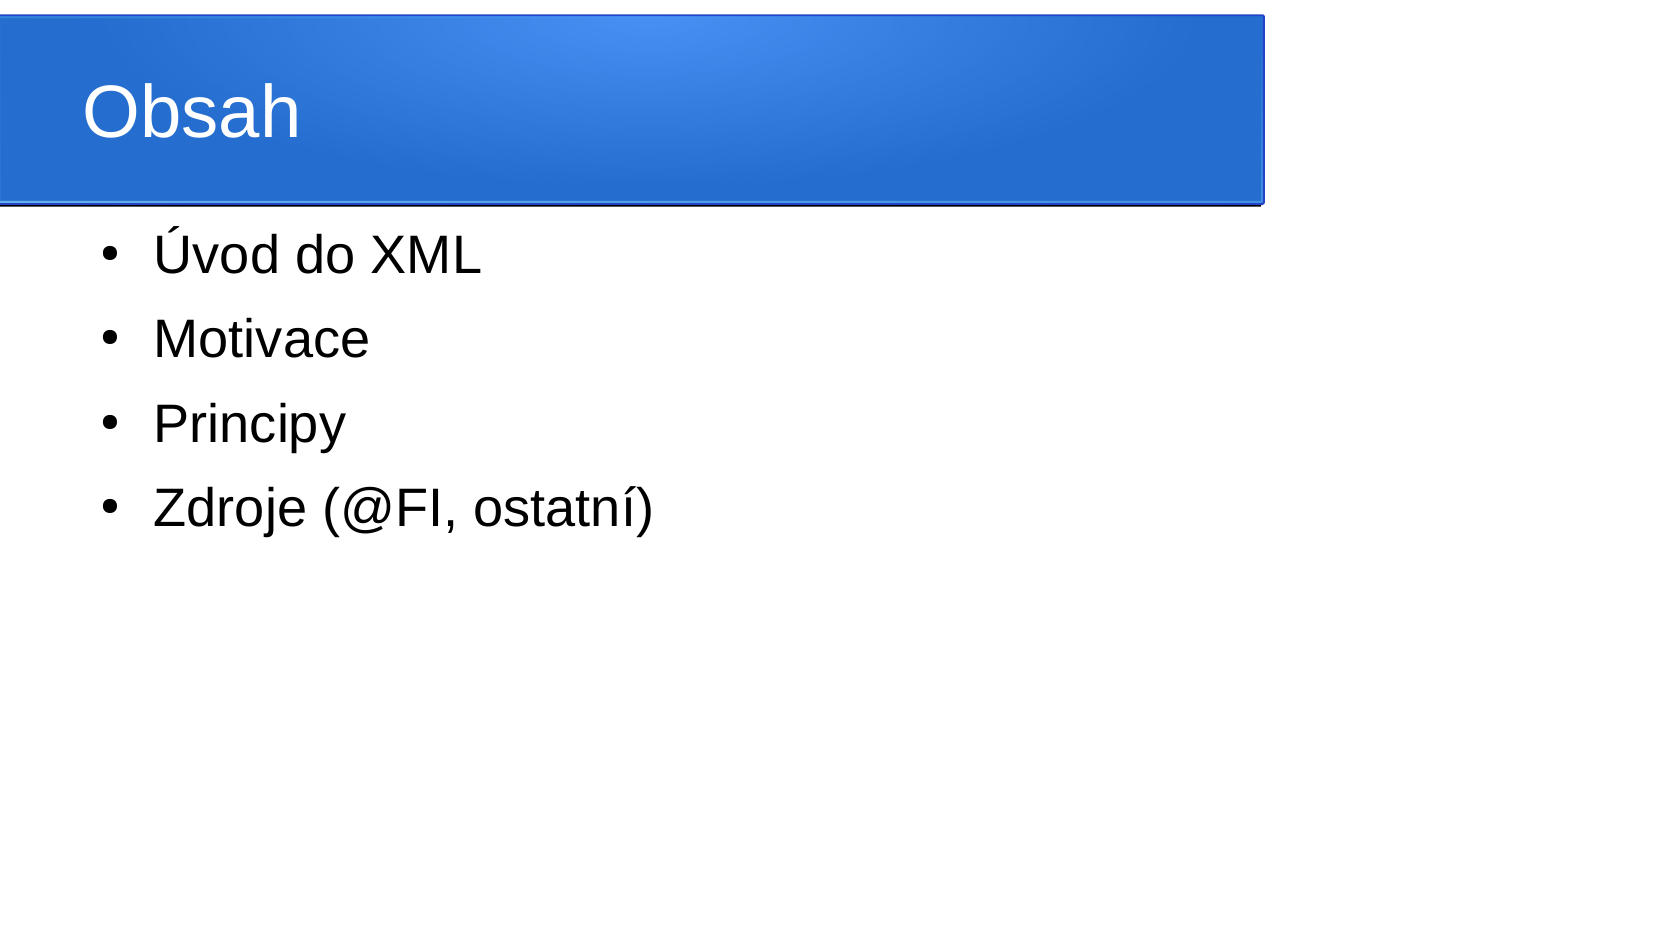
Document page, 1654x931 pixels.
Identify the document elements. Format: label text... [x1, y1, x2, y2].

list Úvod do XML Motivace Principy Zdroje (@FI, ostatní) [82, 224, 1571, 764]
title Obsah [82, 35, 1235, 189]
